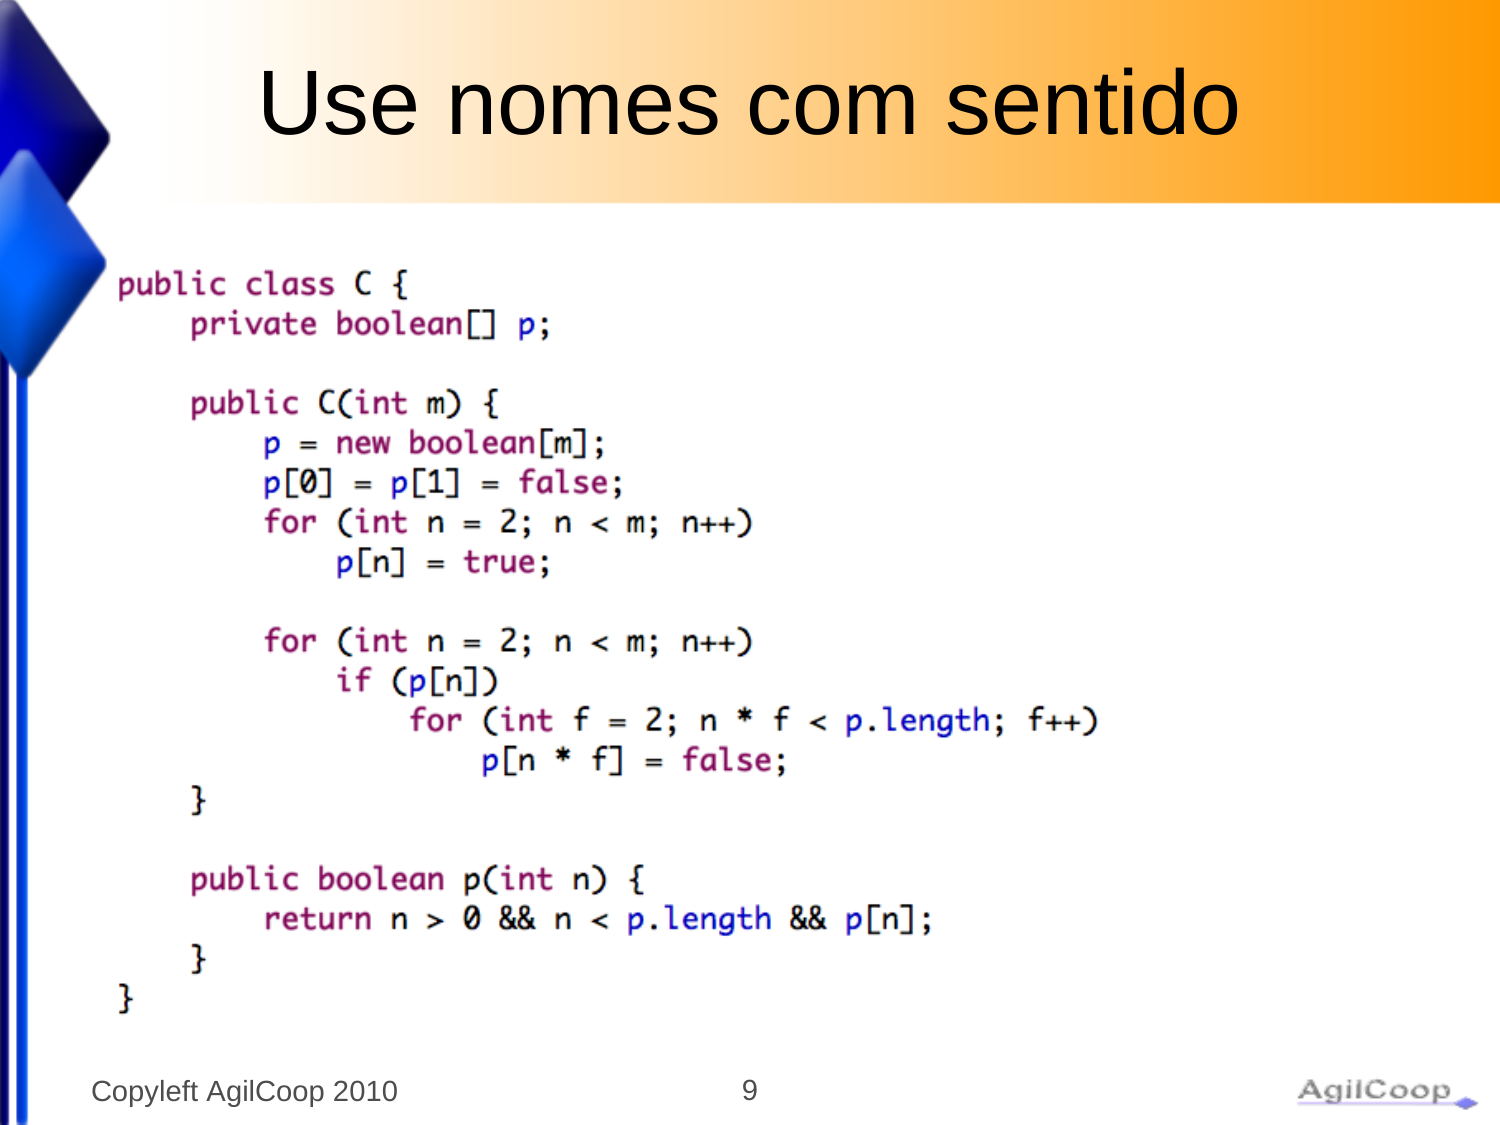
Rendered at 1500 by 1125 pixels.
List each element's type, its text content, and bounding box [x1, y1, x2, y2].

list [112, 243, 1426, 1006]
title Use nomes com sentido [75, 8, 1426, 197]
picture [0, 0, 1500, 1125]
